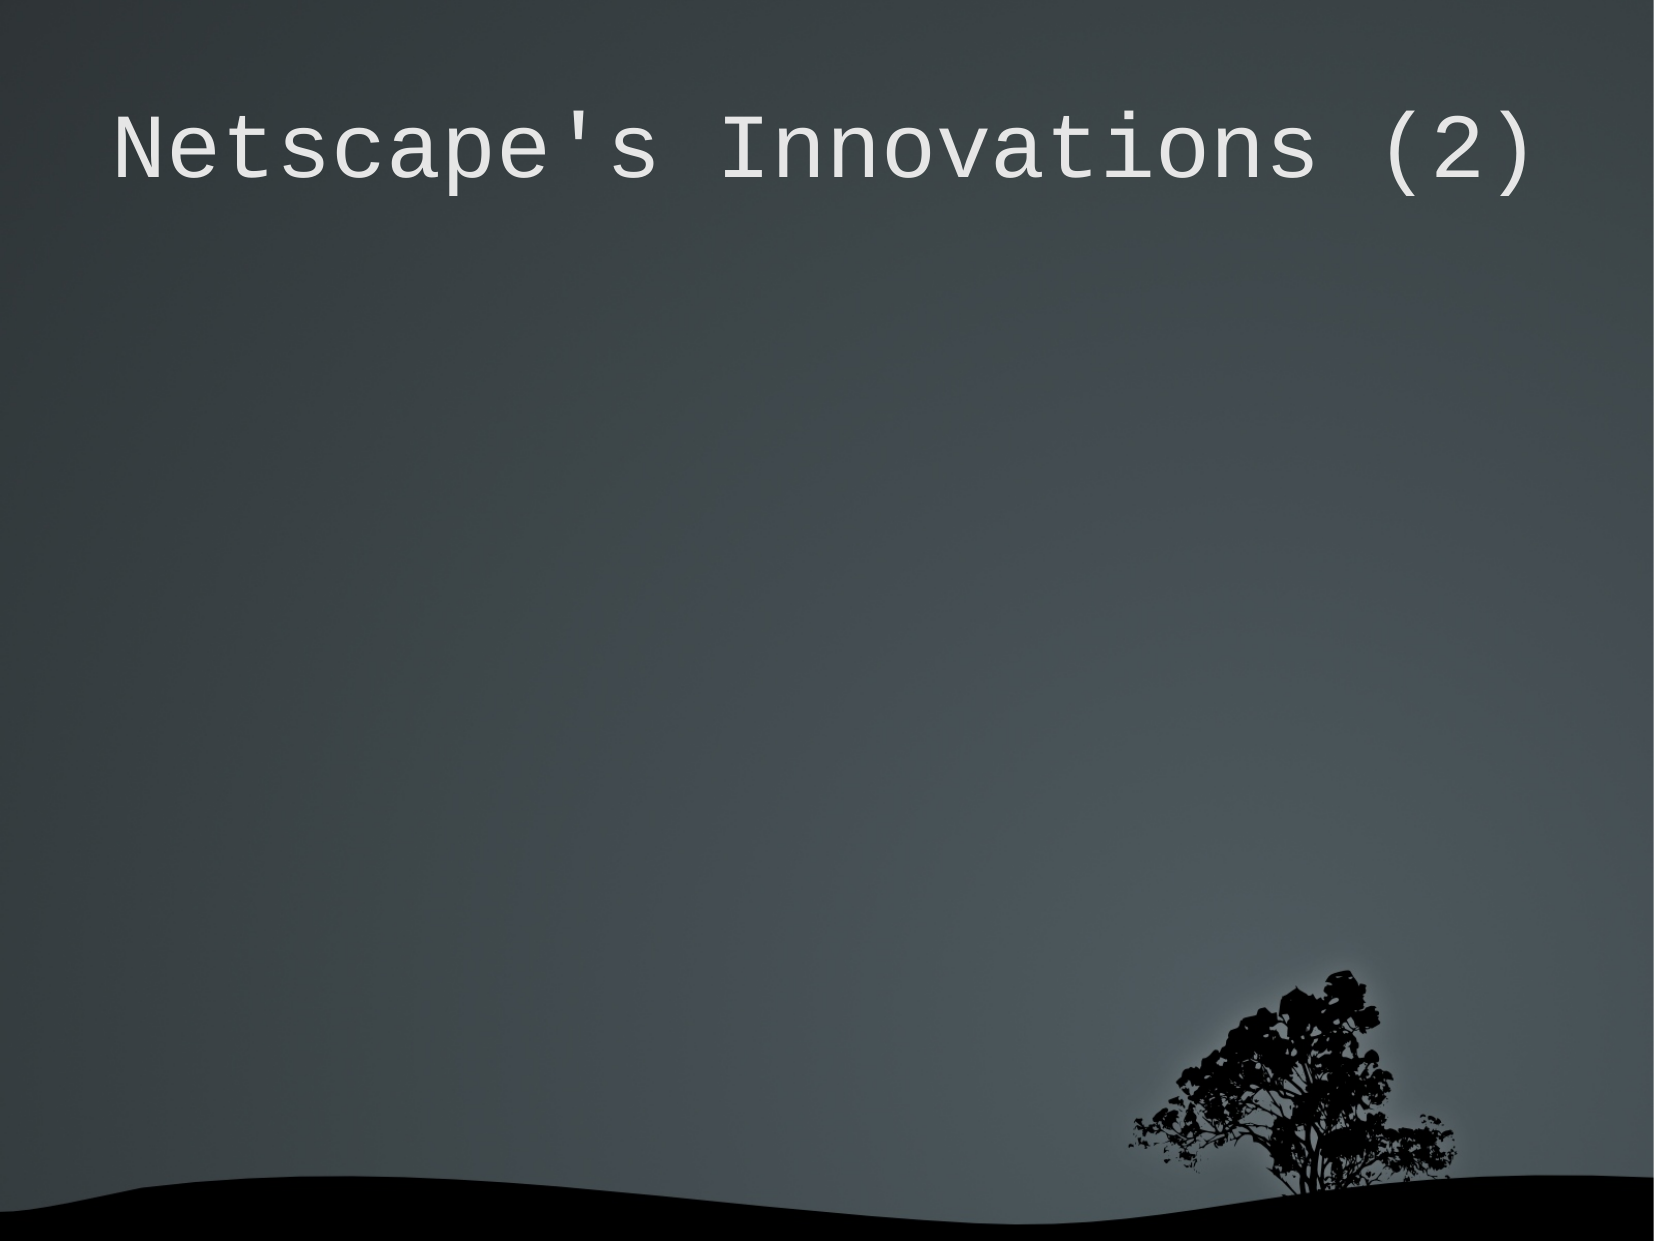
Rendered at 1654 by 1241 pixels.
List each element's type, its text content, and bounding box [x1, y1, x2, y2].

title Netscape's Innovations (2) [82, 56, 1571, 250]
list [82, 290, 1571, 1094]
picture [0, 0, 1654, 1241]
